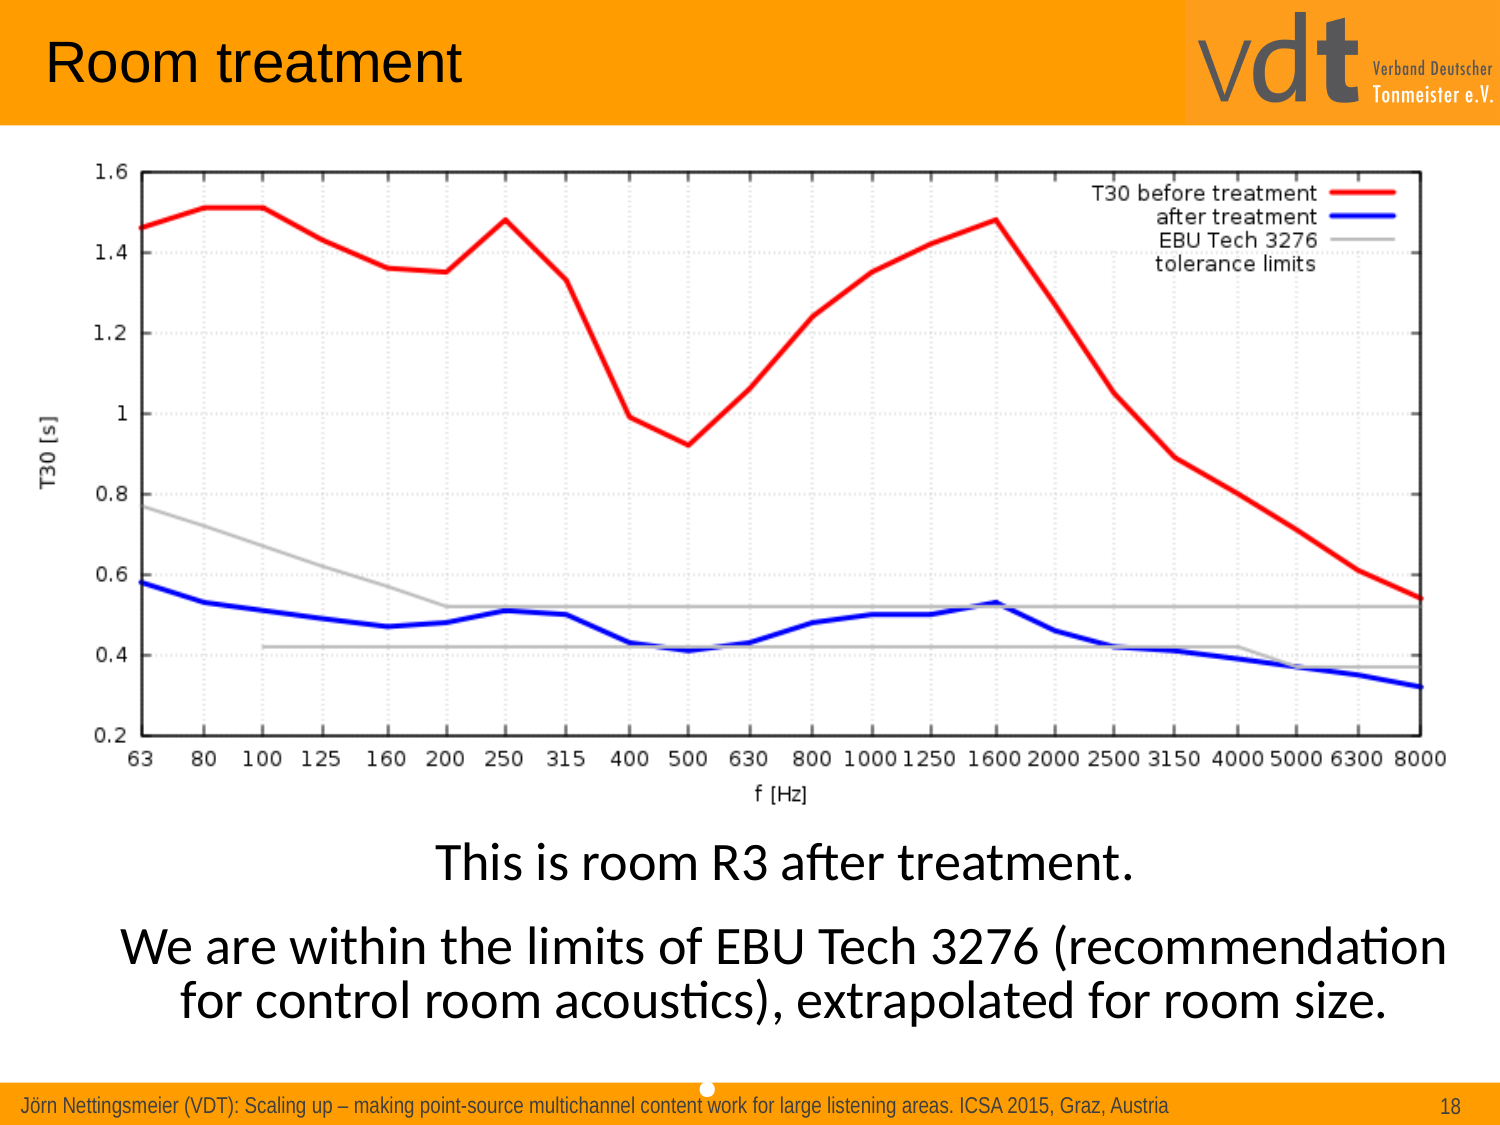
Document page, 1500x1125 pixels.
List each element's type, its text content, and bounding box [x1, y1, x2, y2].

list This is room R3 after treatment. We are within the limits of EBU Tech 3276 (recommendation for control room acoustics), extrapolated for room size. [15, 840, 1486, 1066]
picture [1185, 0, 1500, 124]
title Room treatment [45, 0, 1171, 126]
picture [30, 144, 1461, 811]
